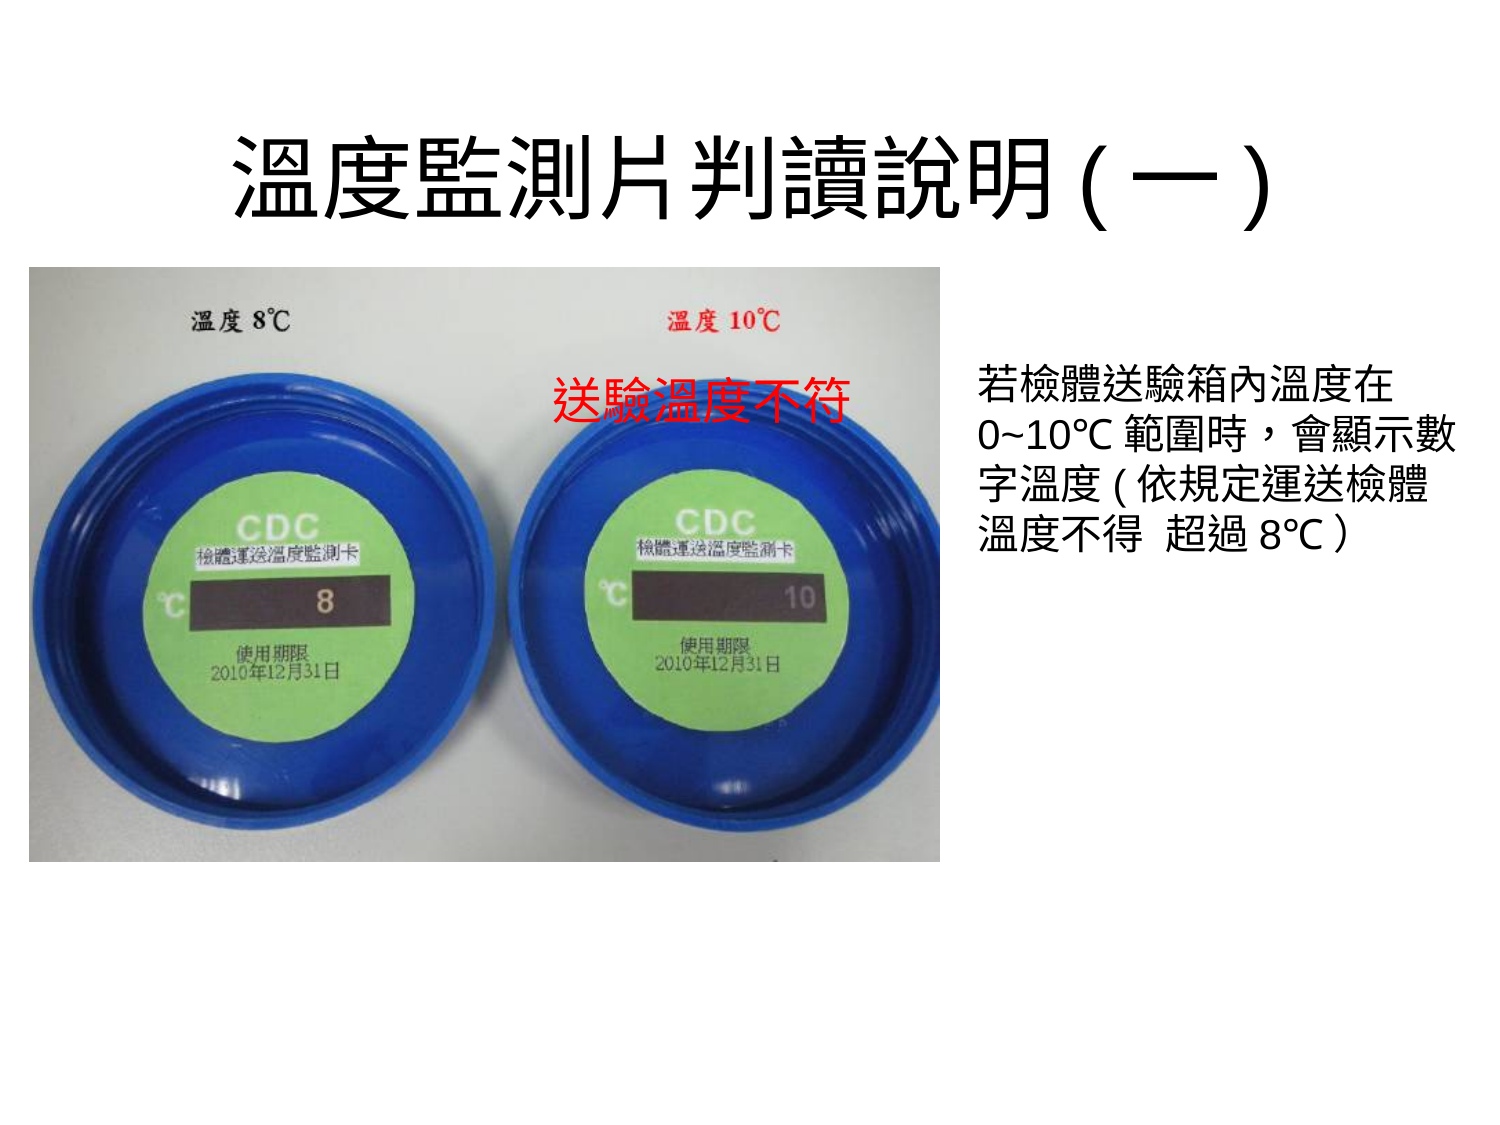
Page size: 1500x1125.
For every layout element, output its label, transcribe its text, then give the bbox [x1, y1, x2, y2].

text_box 送驗溫度不符 [537, 361, 869, 437]
title 溫度監測片判讀說明(一) [76, 113, 1427, 302]
text_box 若檢體送驗箱內溫度在0~10℃範圍時，會顯示數字溫度(依規定運送檢體溫度不得 超過8℃） [962, 350, 1483, 566]
picture [29, 267, 940, 862]
